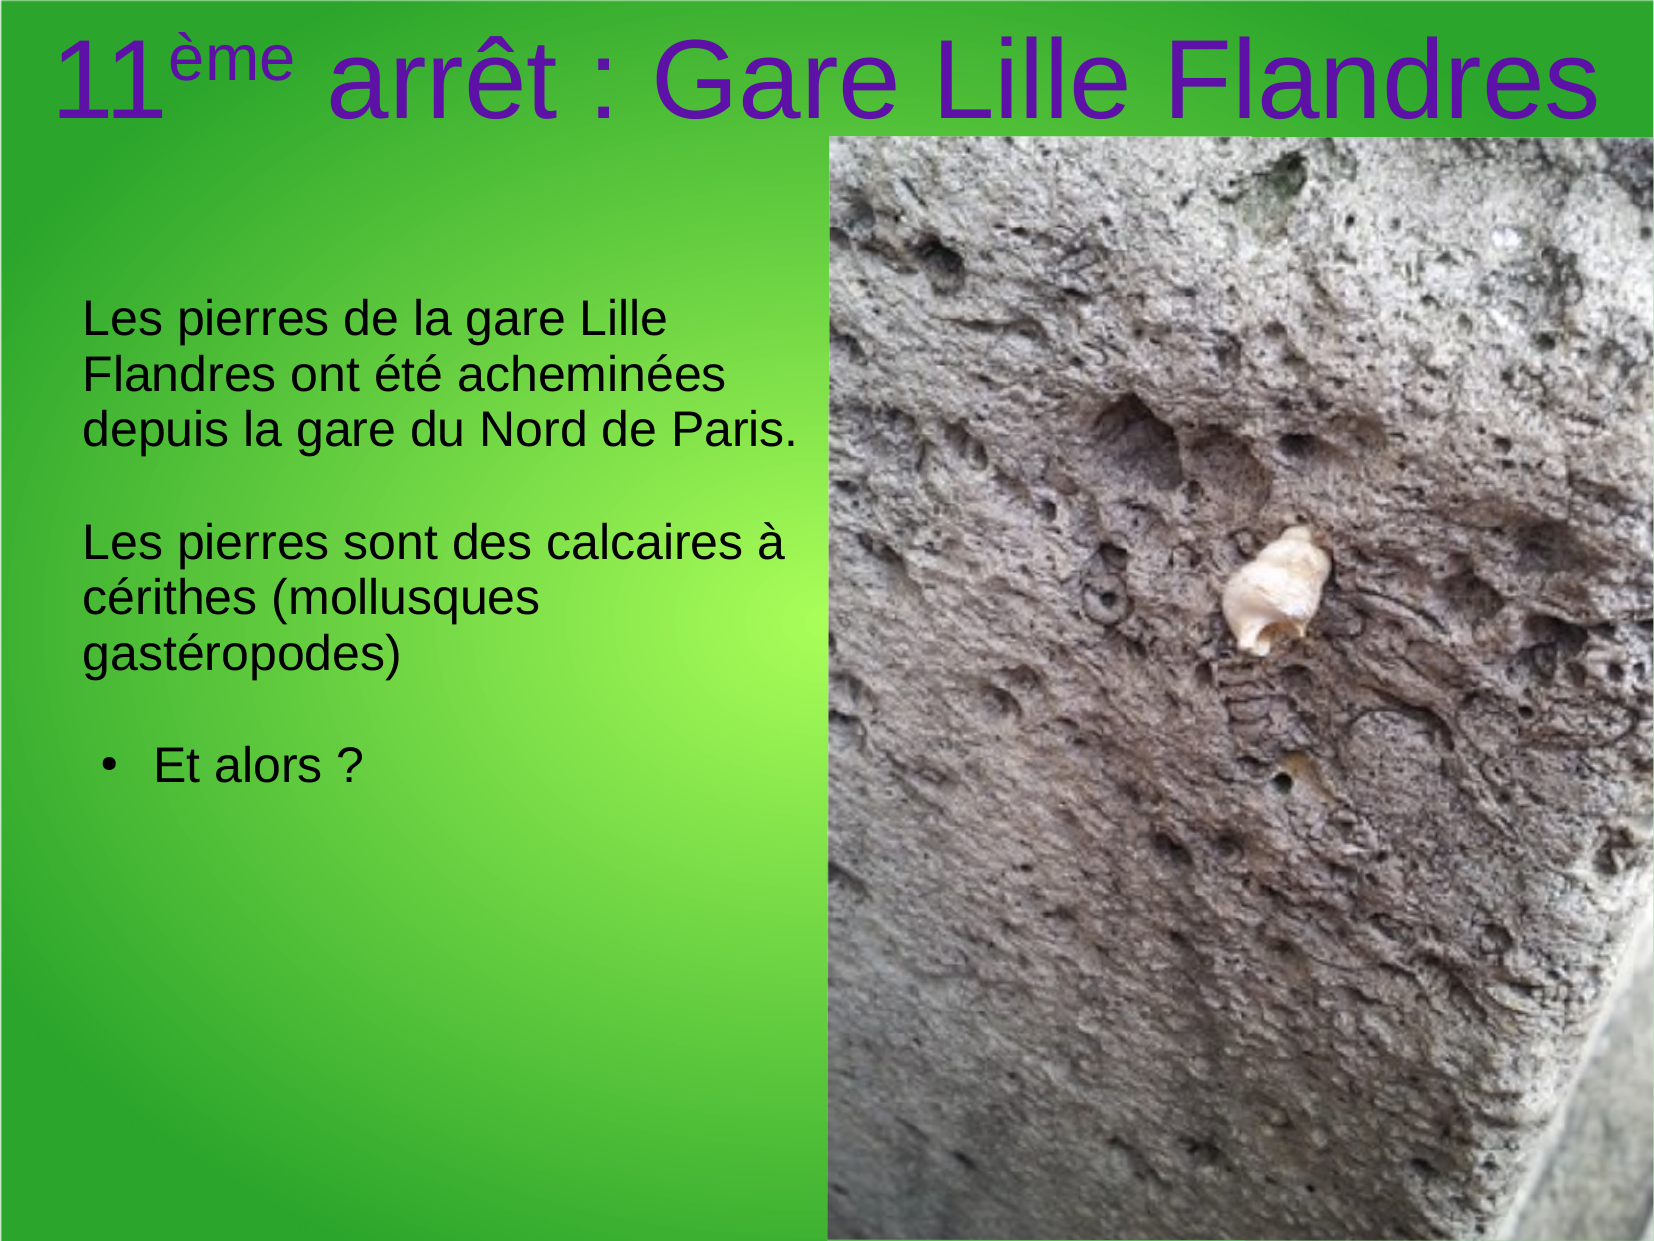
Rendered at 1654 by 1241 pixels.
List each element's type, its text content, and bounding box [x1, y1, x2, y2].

picture [0, 135, 1654, 1241]
list Les pierres de la gare Lille Flandres ont été acheminées depuis la gare du Nord de Paris. Les pierres sont des calcaires à cérithes (mollusques gastéropodes) Et alors ? [82, 290, 809, 1010]
title 11ème arrêt : Gare Lille Flandres [0, 0, 1654, 184]
